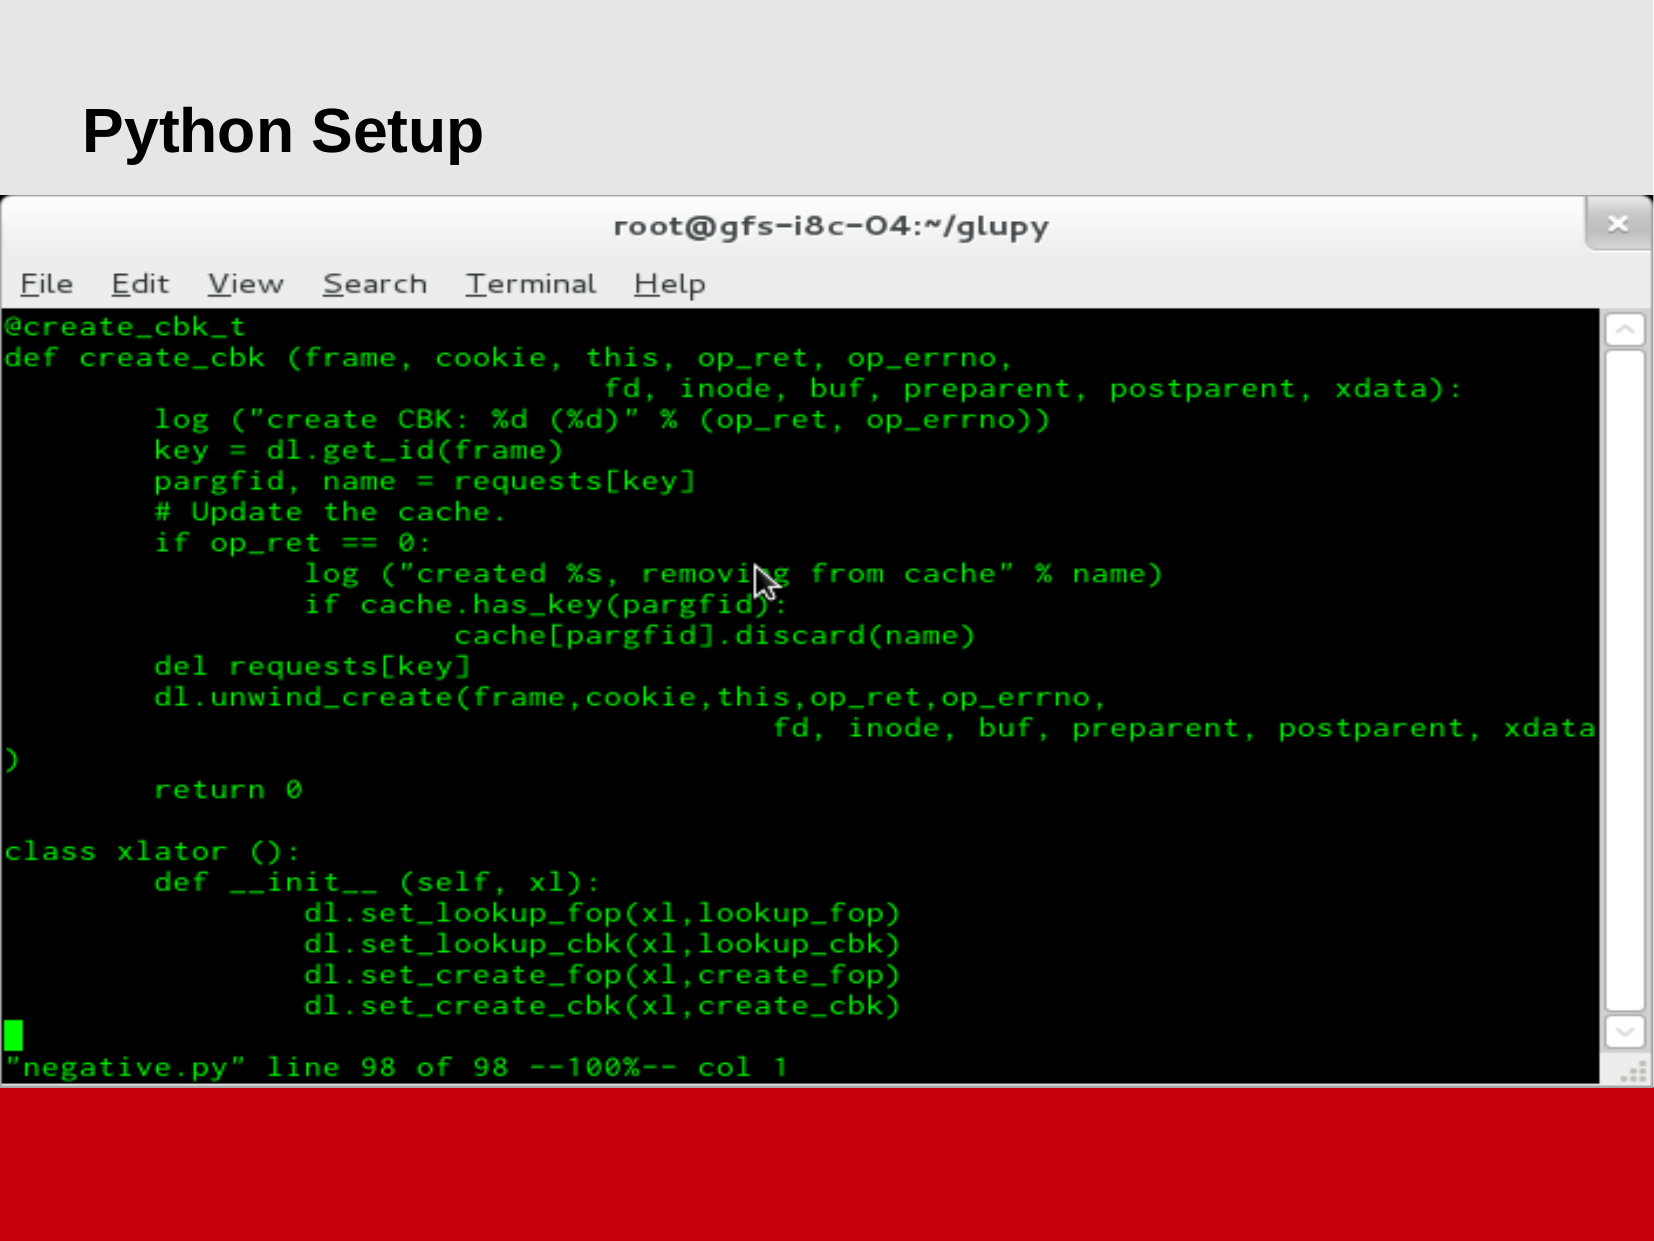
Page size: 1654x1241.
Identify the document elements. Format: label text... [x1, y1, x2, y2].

title Python Setup [82, 37, 1571, 195]
picture [0, 195, 1654, 1088]
